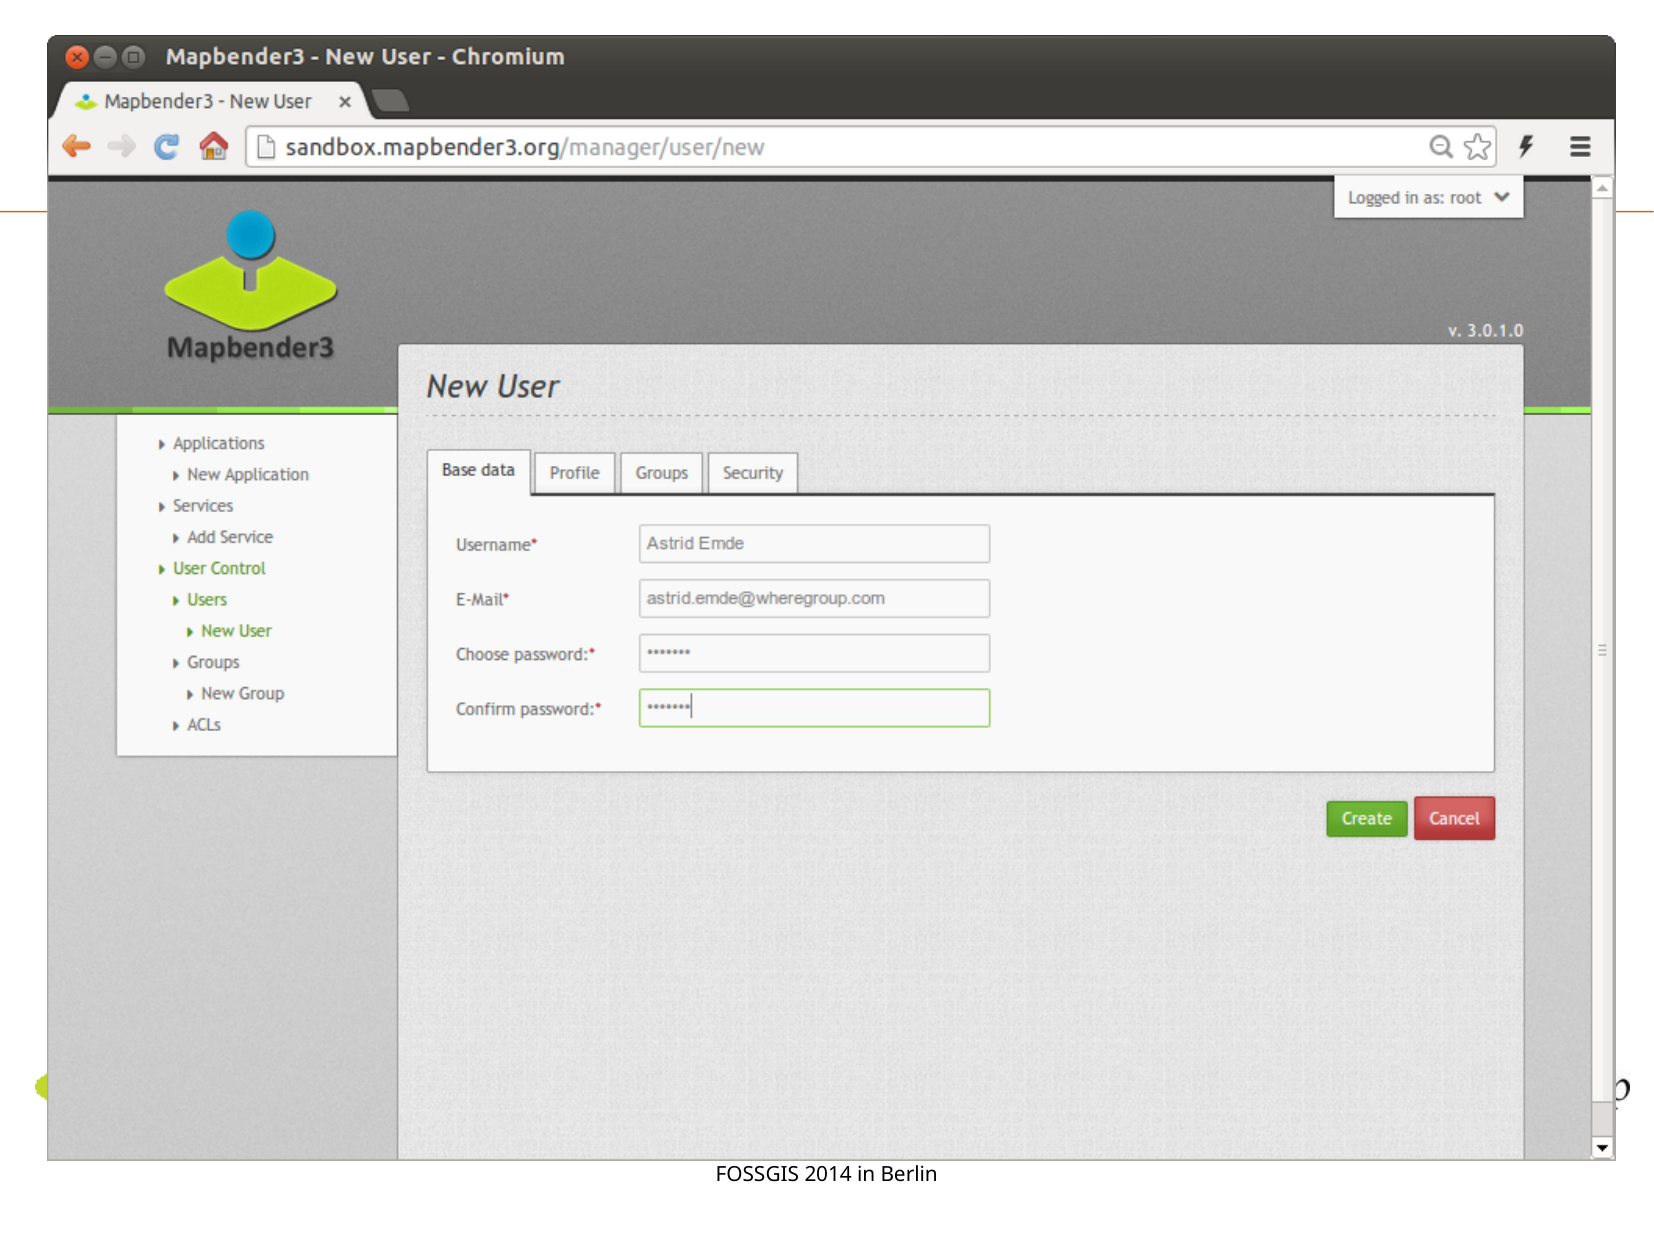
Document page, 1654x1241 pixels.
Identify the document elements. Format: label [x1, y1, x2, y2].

picture [35, 35, 1630, 1161]
